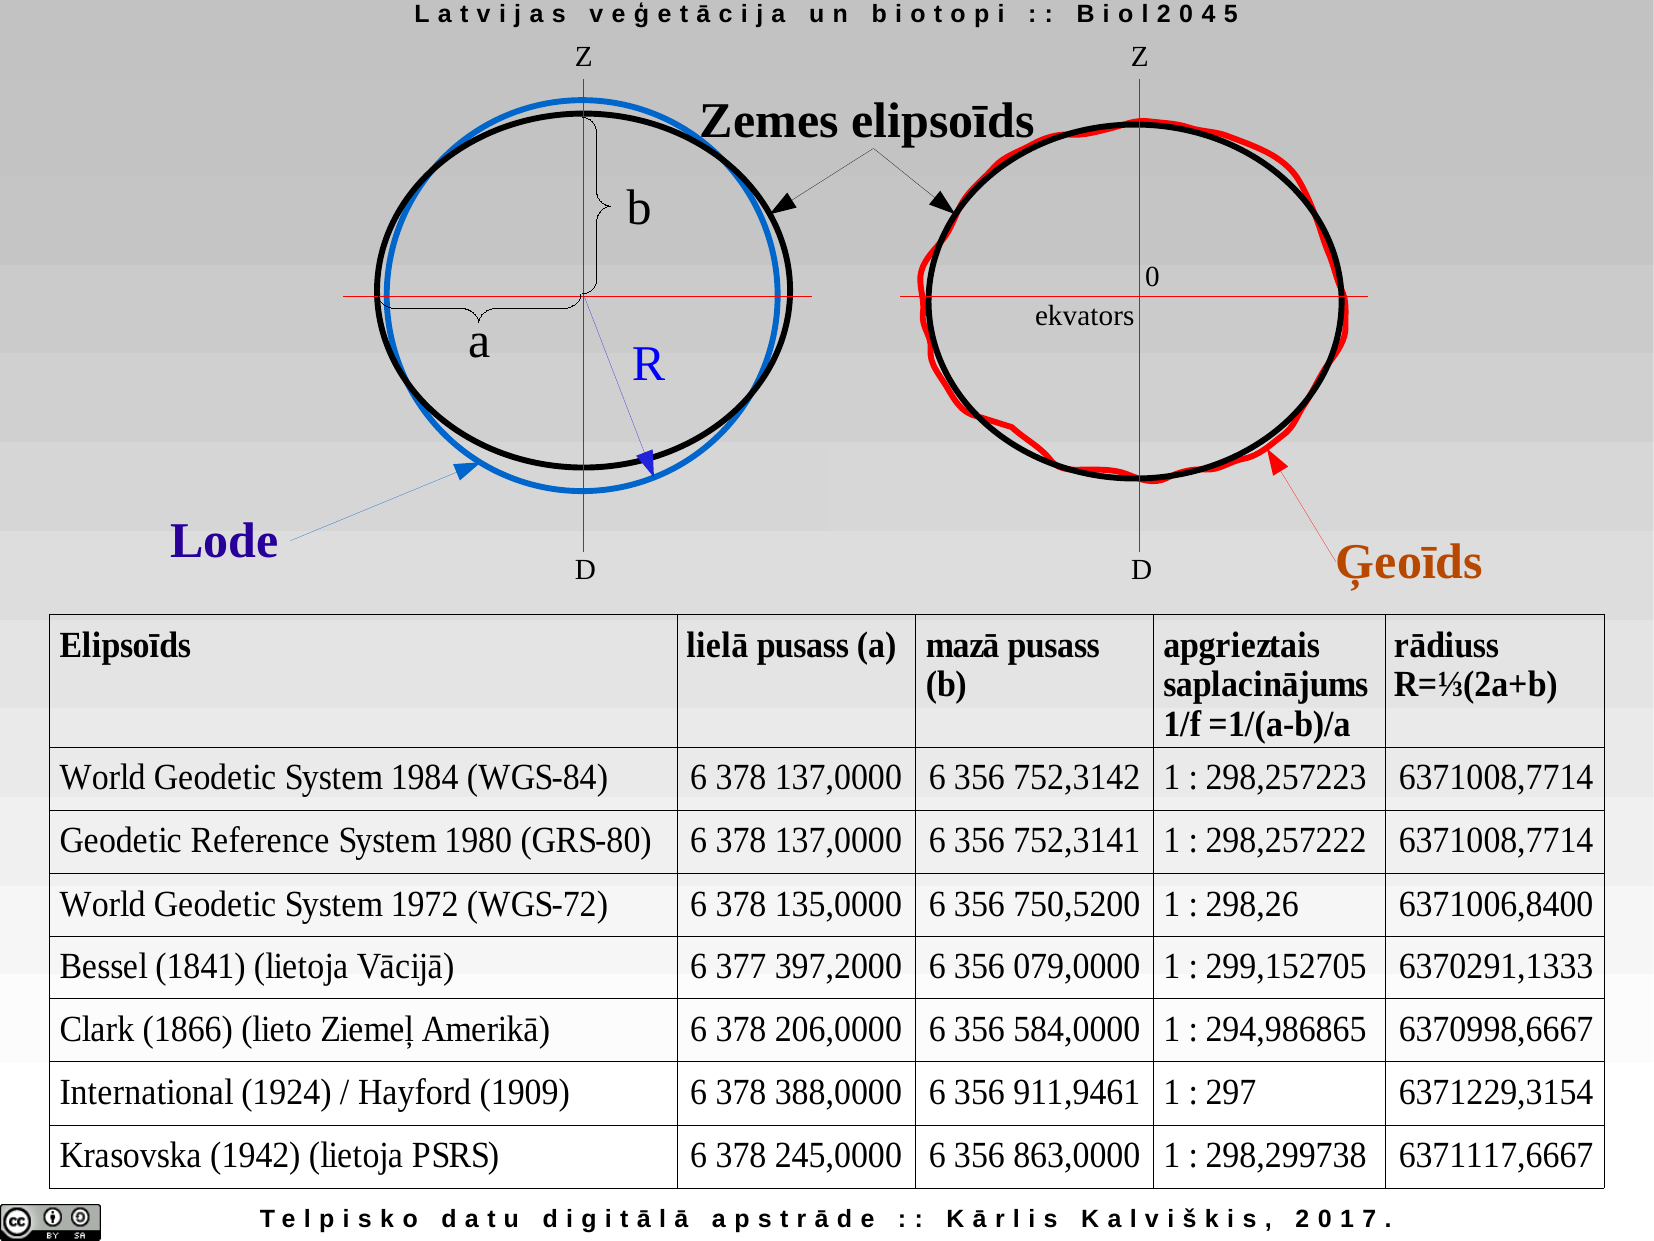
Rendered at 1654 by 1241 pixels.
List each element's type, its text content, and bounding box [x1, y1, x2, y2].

text_box D [1131, 553, 1153, 586]
text_box 0 [1145, 260, 1161, 294]
text_box Ģeoīds [1335, 534, 1496, 590]
text_box ekvators [1035, 299, 1135, 333]
text_box Z [574, 40, 593, 73]
text_box a [468, 313, 491, 369]
text_box Zemes elipsoīds [678, 93, 1069, 149]
text_box Z [1130, 40, 1149, 73]
text_box D [574, 553, 597, 586]
text_box b [626, 179, 652, 236]
chart [47, 612, 1606, 1190]
text_box R [631, 336, 666, 392]
text_box Lode [170, 513, 291, 569]
picture [0, 0, 1654, 1241]
